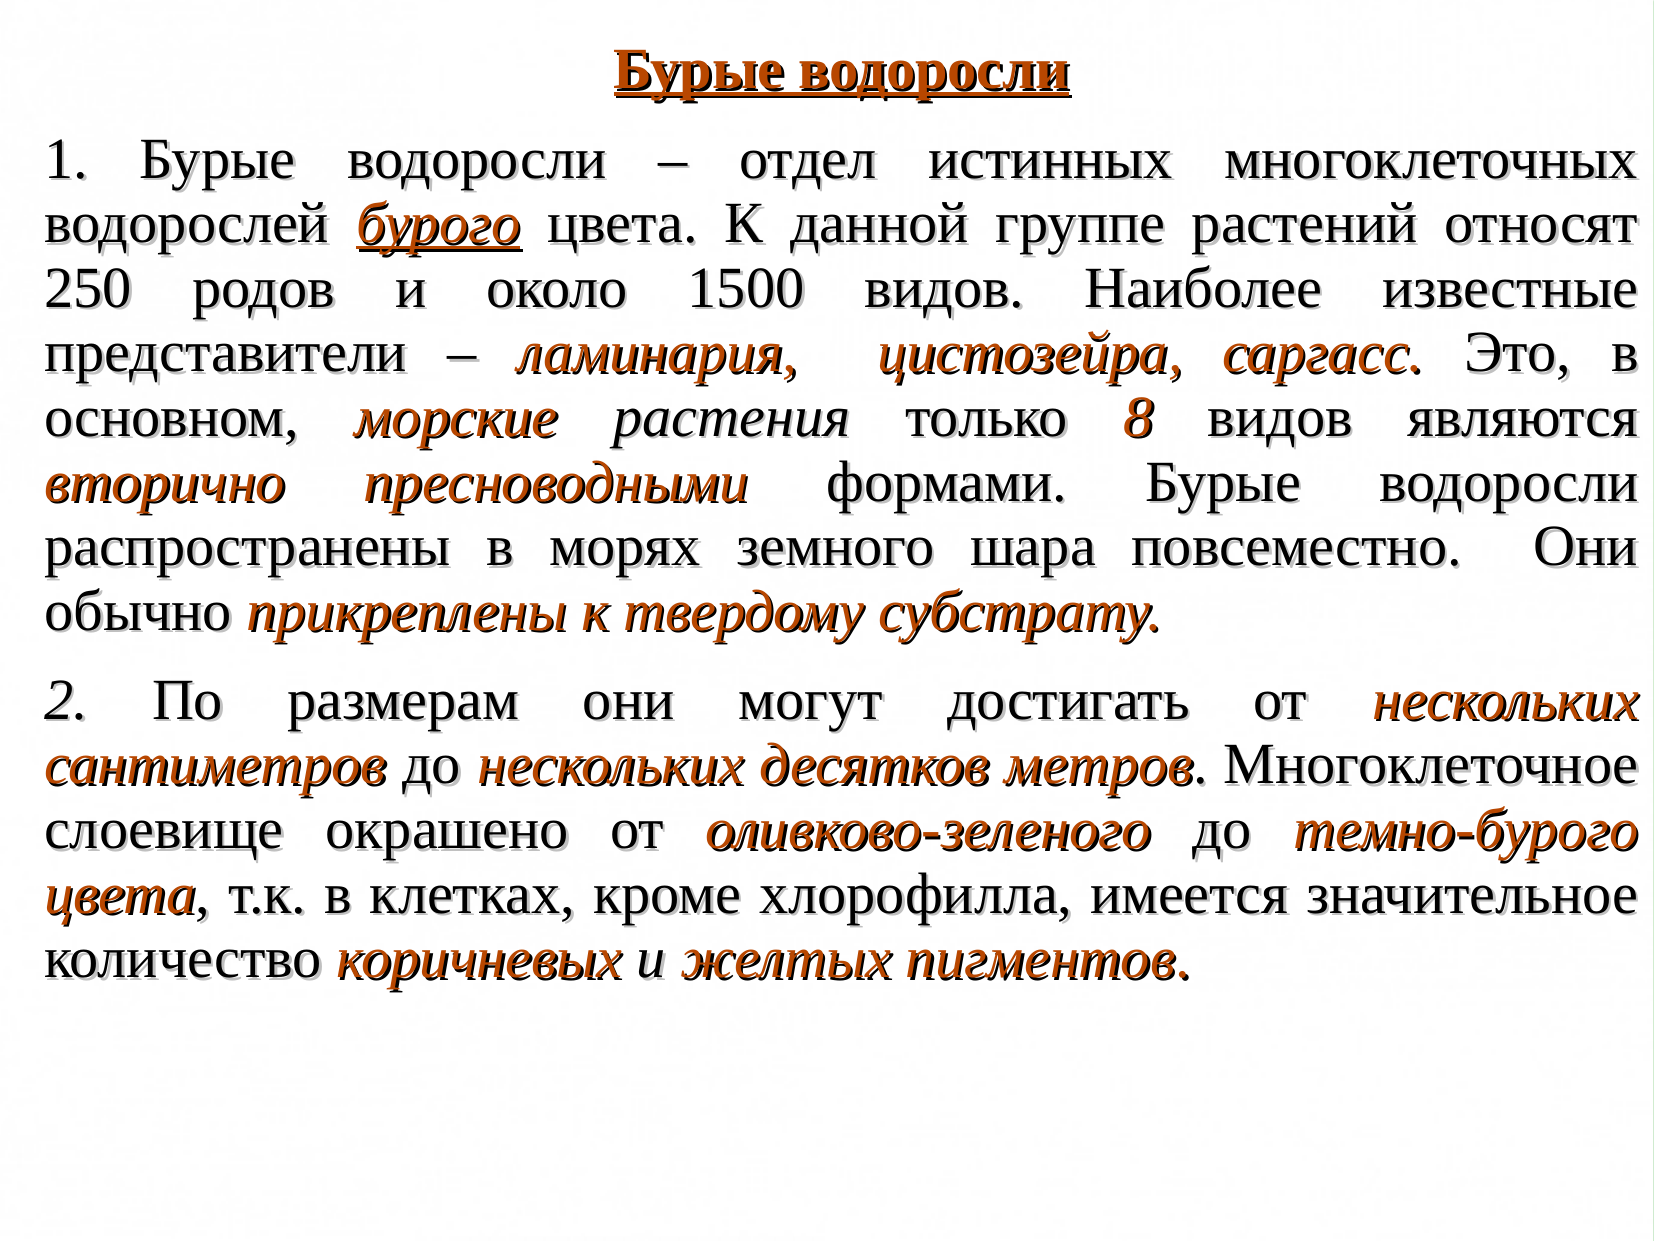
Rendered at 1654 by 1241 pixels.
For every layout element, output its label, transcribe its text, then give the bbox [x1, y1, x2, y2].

picture [0, 0, 1654, 1241]
text_box Бурые водоросли 1. Бурые водоросли – отдел истинных многоклеточных водорослей бурого цвета. К данной группе растений относят 250 родов и около 1500 видов. Наиболее известные представители – ламинария, цистозейра, саргасс. Это, в основном, морские растения только 8 видов являются вторично пресноводными формами. Бурые водоросли распространены в морях земного шара повсеместно. Они обычно прикреплены к твердому субстрату. 2. По размерам они могут достигать от нескольких сантиметров до нескольких десятков метров. Многоклеточное слоевище окрашено от оливково-зеленого до темно-бурого цвета, т.к. в клетках, кроме хлорофилла, имеется значительное количество коричневых и желтых пигментов. [29, 29, 1654, 1241]
